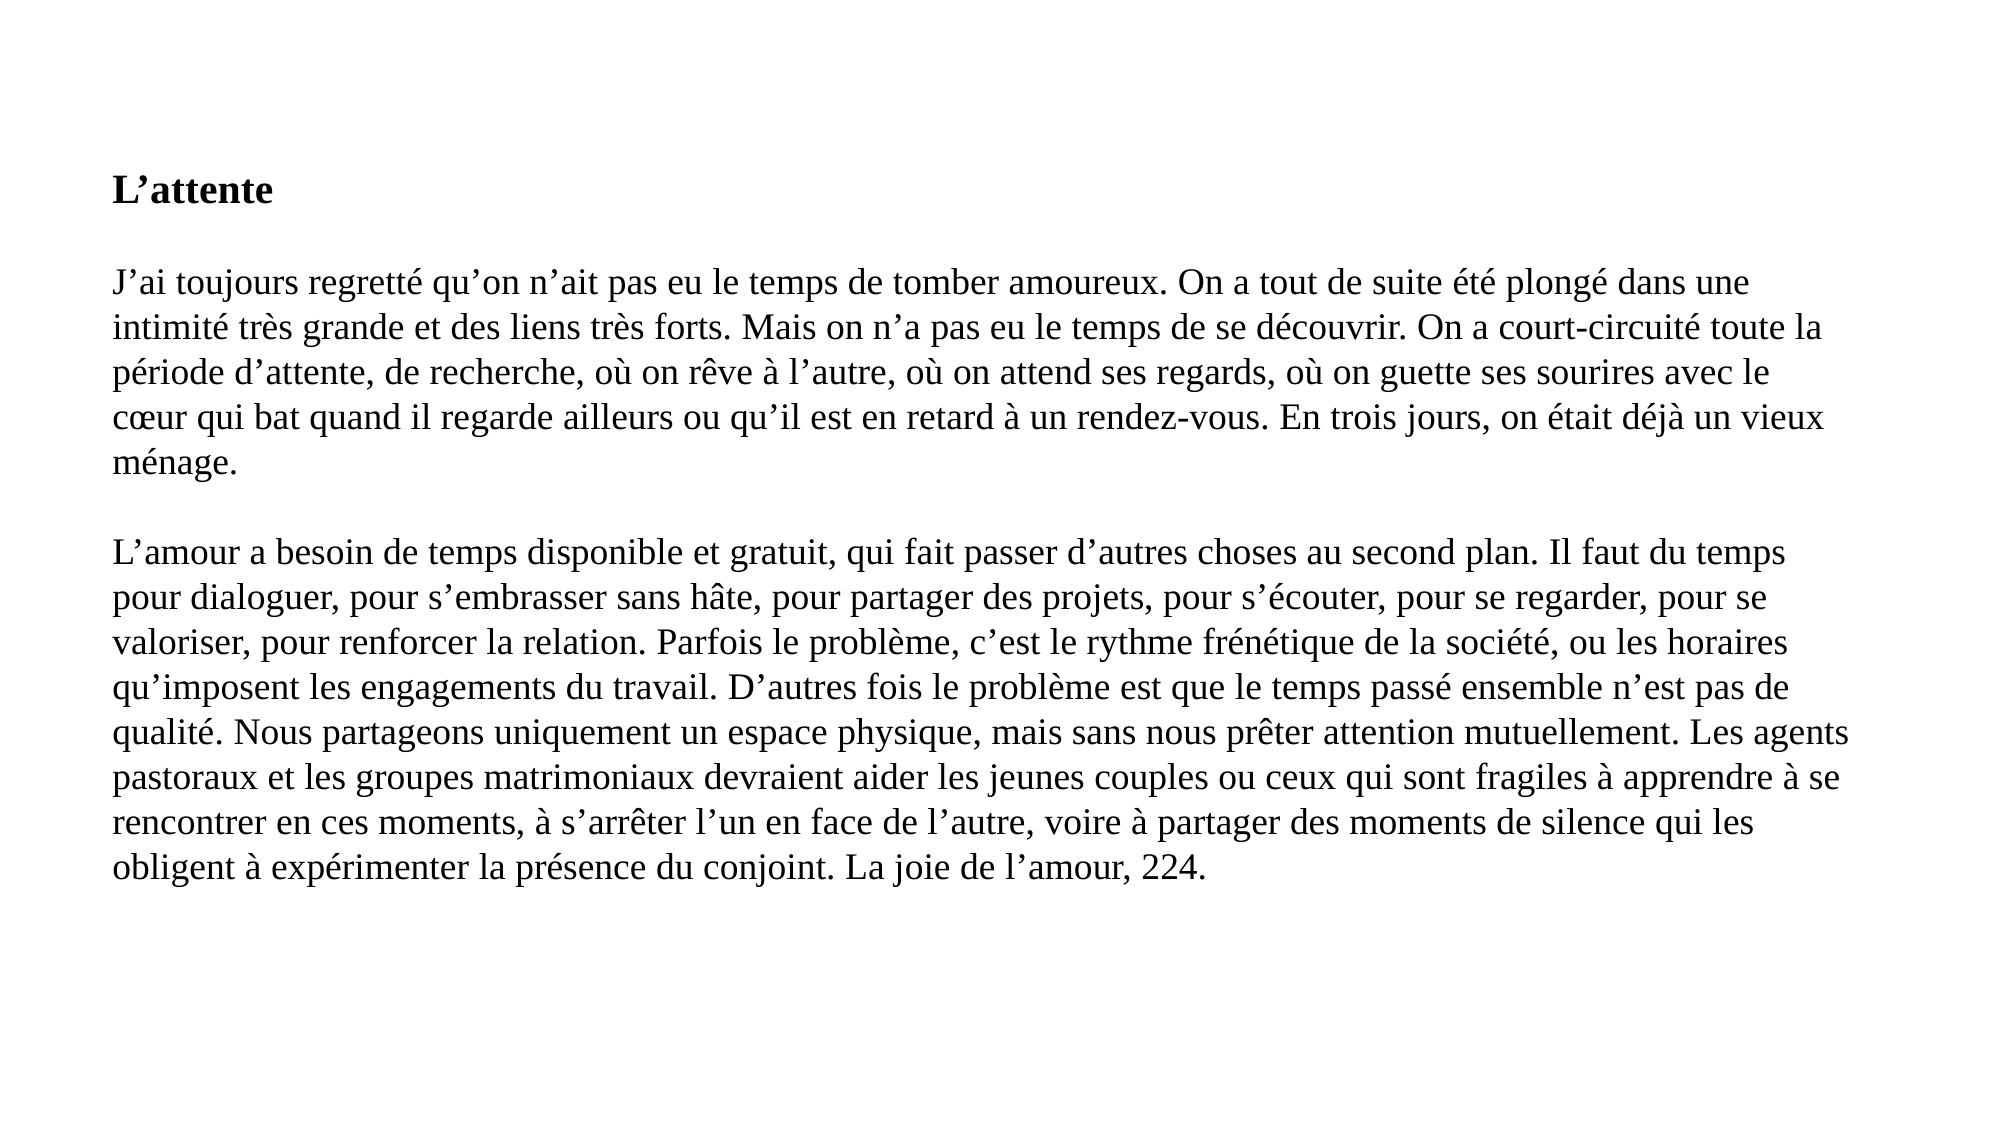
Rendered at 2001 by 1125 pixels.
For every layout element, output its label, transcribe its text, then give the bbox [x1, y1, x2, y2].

text_box L’attente J’ai toujours regretté qu’on n’ait pas eu le temps de tomber amoureux. On a tout de suite été plongé dans une intimité très grande et des liens très forts. Mais on n’a pas eu le temps de se découvrir. On a court-circuité toute la période d’attente, de recherche, où on rêve à l’autre, où on attend ses regards, où on guette ses sourires avec le cœur qui bat quand il regarde ailleurs ou qu’il est en retard à un rendez-vous. En trois jours, on était déjà un vieux ménage. L’amour a besoin de temps disponible et gratuit, qui fait passer d’autres choses au second plan. Il faut du temps pour dialoguer, pour s’embrasser sans hâte, pour partager des projets, pour s’écouter, pour se regarder, pour se valoriser, pour renforcer la relation. Parfois le problème, c’est le rythme frénétique de la société, ou les horaires qu’imposent les engagements du travail. D’autres fois le problème est que le temps passé ensemble n’est pas de qualité. Nous partageons uniquement un espace physique, mais sans nous prêter attention mutuellement. Les agents pastoraux et les groupes matrimoniaux devraient aider les jeunes couples ou ceux qui sont fragiles à apprendre à se rencontrer en ces moments, à s’arrêter l’un en face de l’autre, voire à partager des moments de silence qui les obligent à expérimenter la présence du conjoint. La joie de l’amour, 224. [97, 154, 1871, 902]
